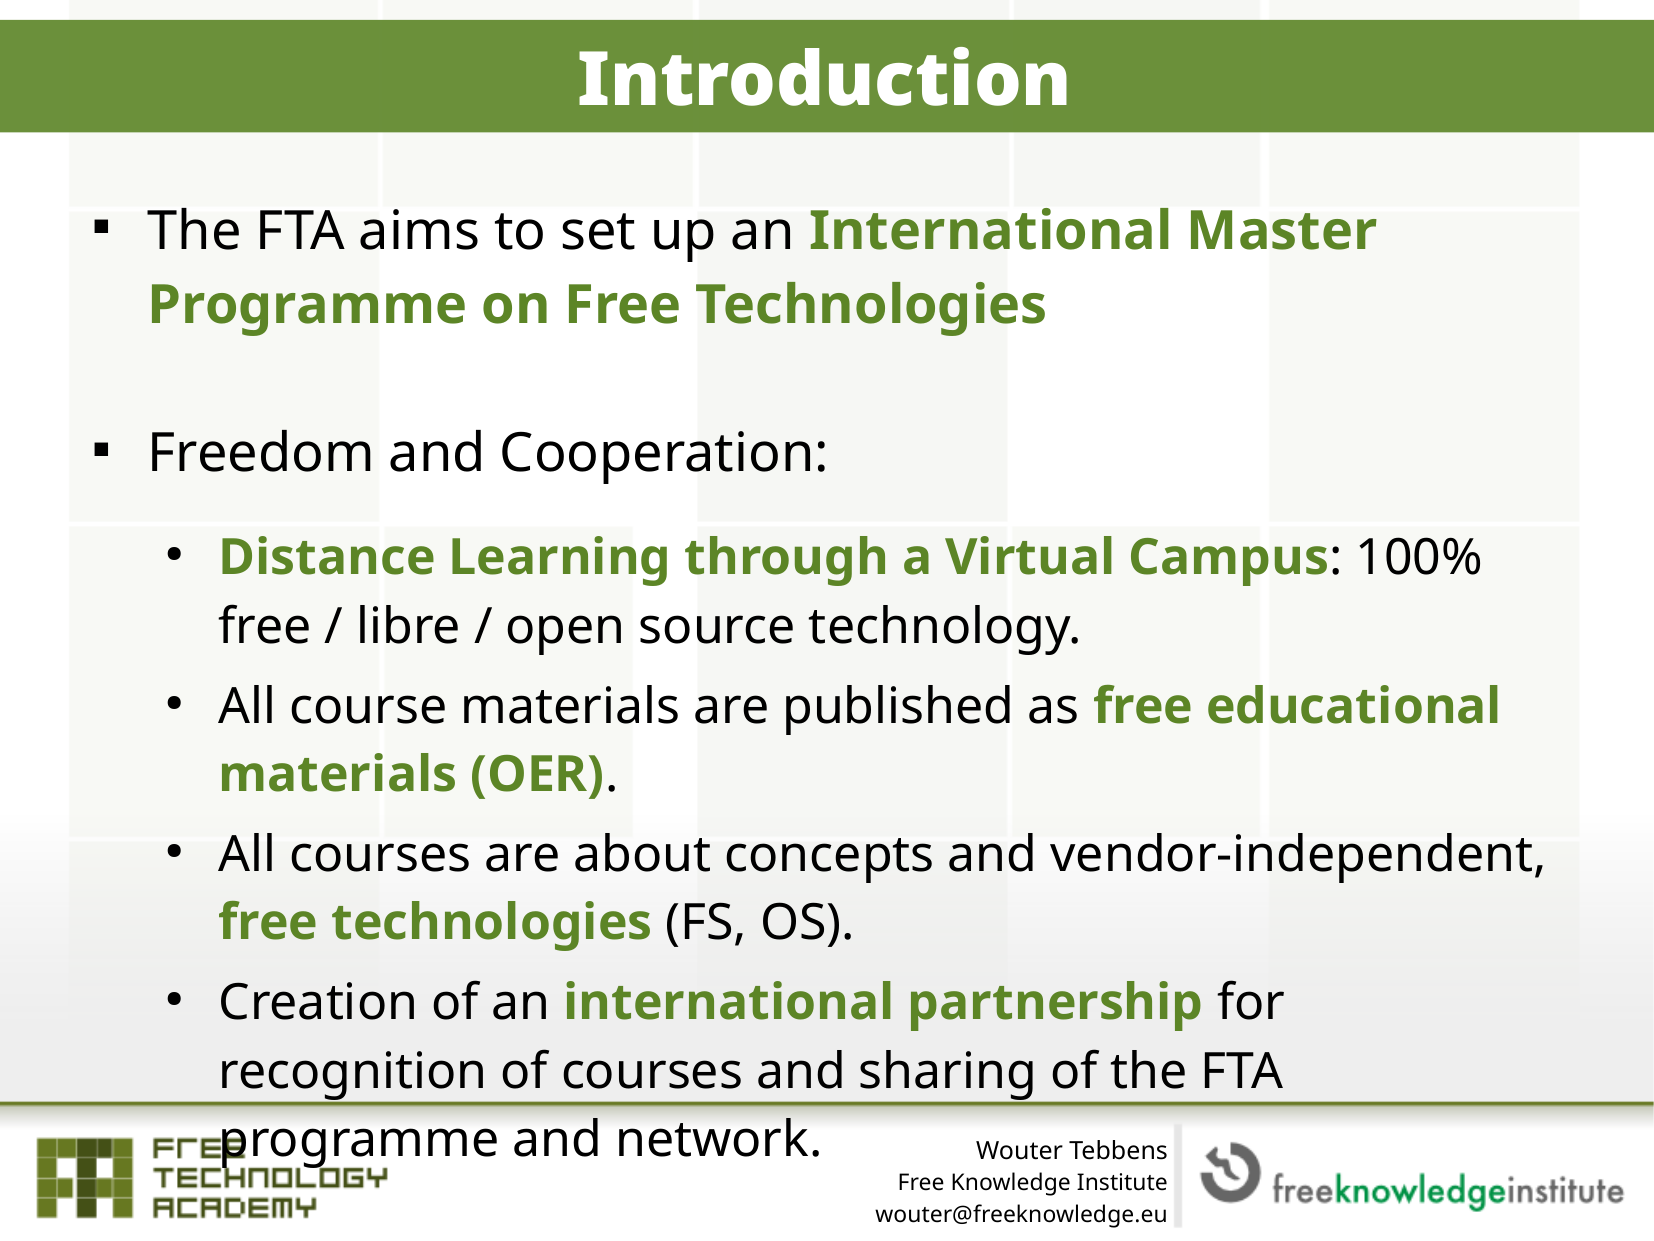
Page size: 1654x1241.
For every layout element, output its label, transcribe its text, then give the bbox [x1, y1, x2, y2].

list The FTA aims to set up an International Master Programme on Free Technologies Freedom and Cooperation: Distance Learning through a Virtual Campus: 100% free / libre / open source technology. All course materials are published as free educational materials (OER). All courses are about concepts and vendor-independent, free technologies (FS, OS). Creation of an international partnership for recognition of courses and sharing of the FTA programme and network. [76, 191, 1565, 1033]
picture [0, 133, 1654, 1241]
title Introduction [37, 32, 1613, 120]
picture [0, 0, 1654, 19]
